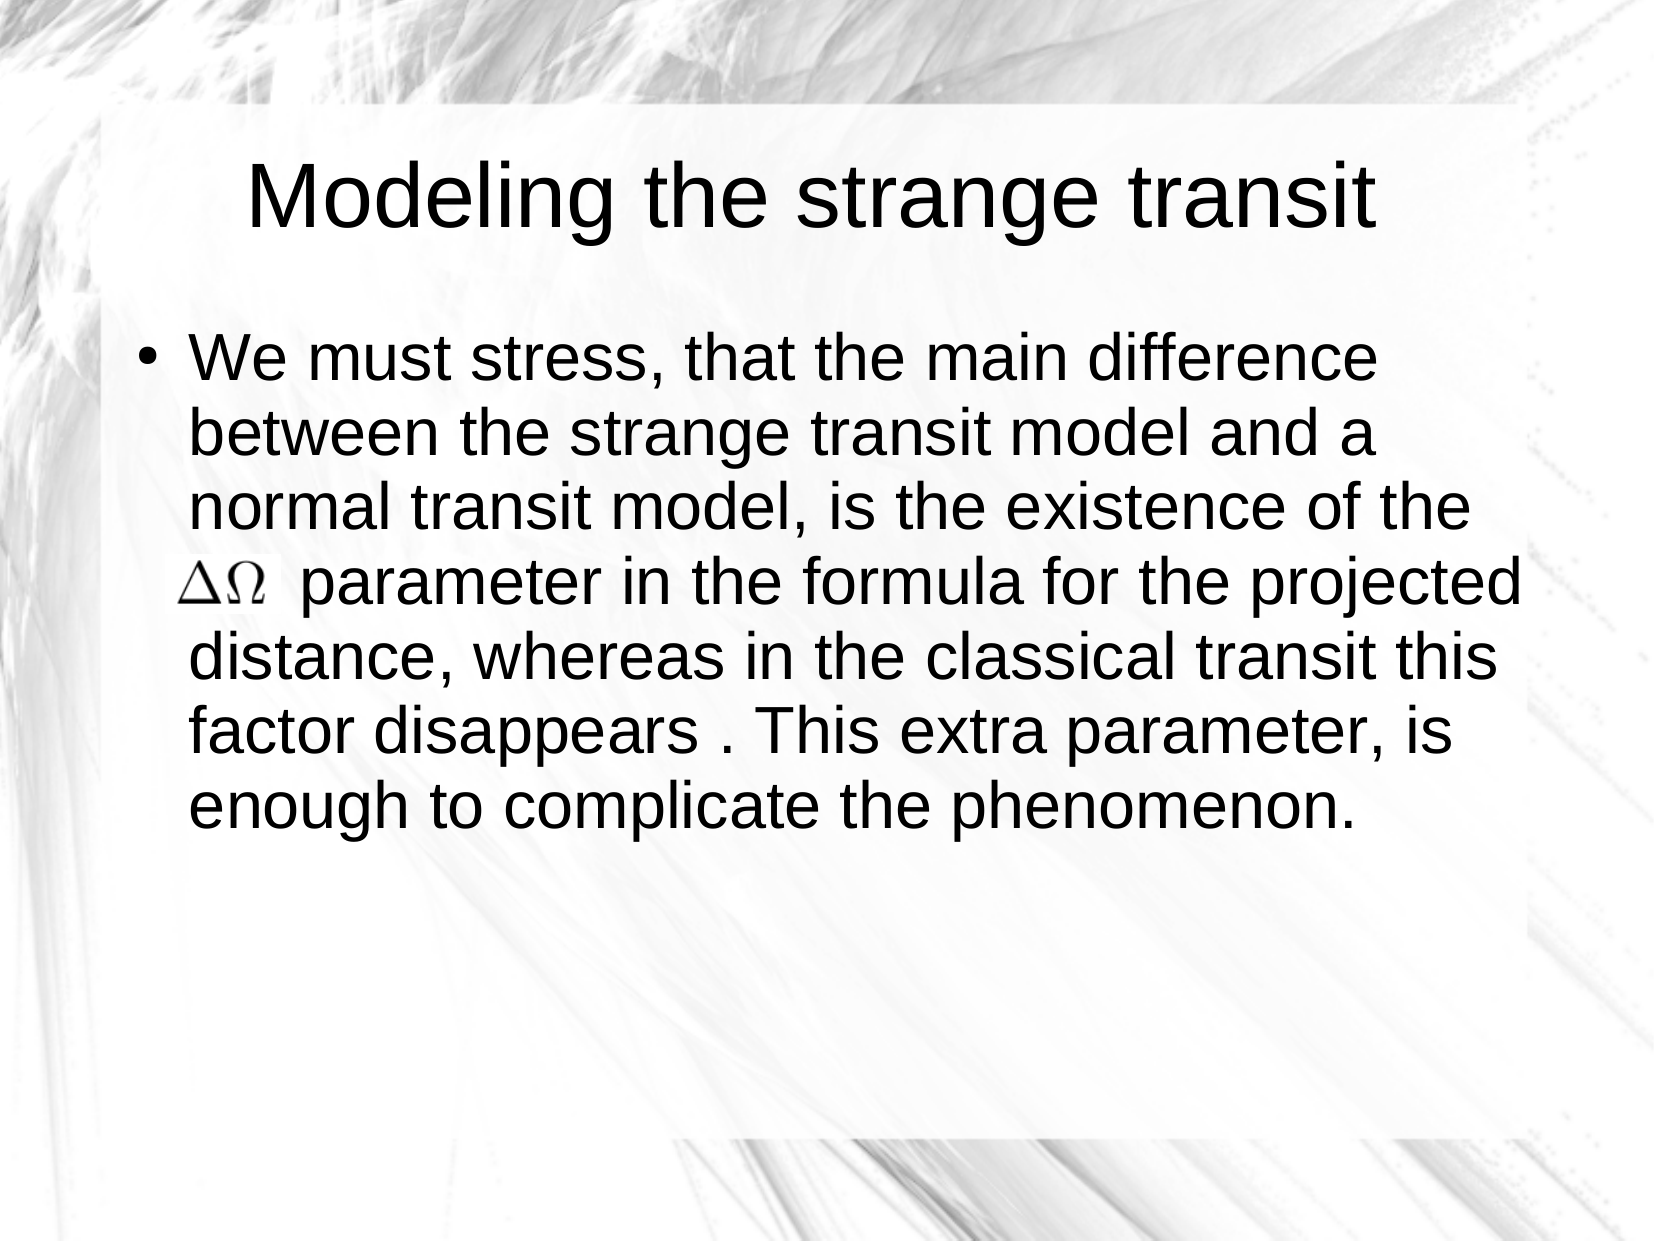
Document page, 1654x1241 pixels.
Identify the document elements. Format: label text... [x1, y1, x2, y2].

title Modeling the strange transit [118, 112, 1506, 281]
picture [0, 0, 1654, 1241]
list We must stress, that the main difference between the strange transit model and a normal transit model, is the existence of the parameter in the formula for the projected distance, whereas in the classical transit this factor disappears . This extra parameter, is enough to complicate the phenomenon. [118, 319, 1571, 1025]
